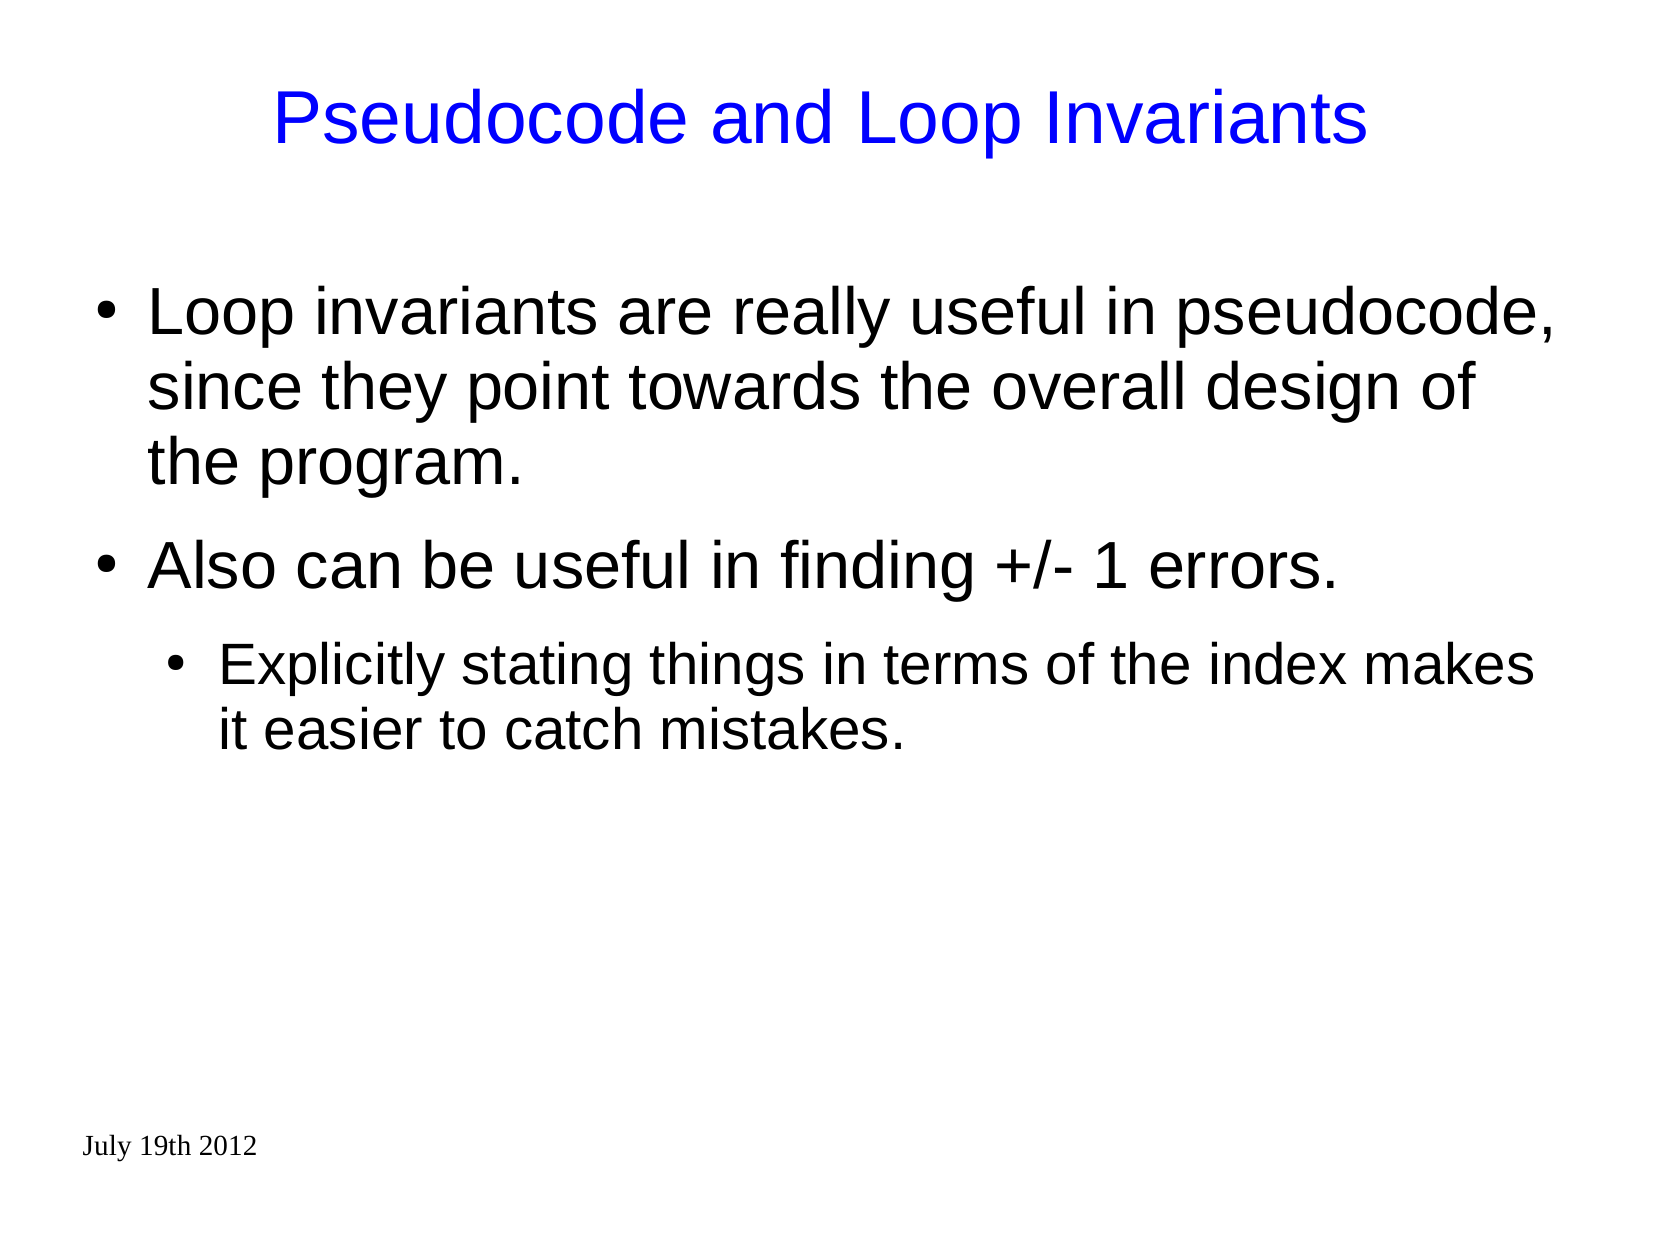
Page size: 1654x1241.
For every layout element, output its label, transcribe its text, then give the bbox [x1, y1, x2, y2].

title Pseudocode and Loop Invariants [76, 58, 1565, 178]
list Loop invariants are really useful in pseudocode, since they point towards the overall design of the program. Also can be useful in finding +/- 1 errors. Explicitly stating things in terms of the index makes it easier to catch mistakes. [76, 274, 1565, 1093]
